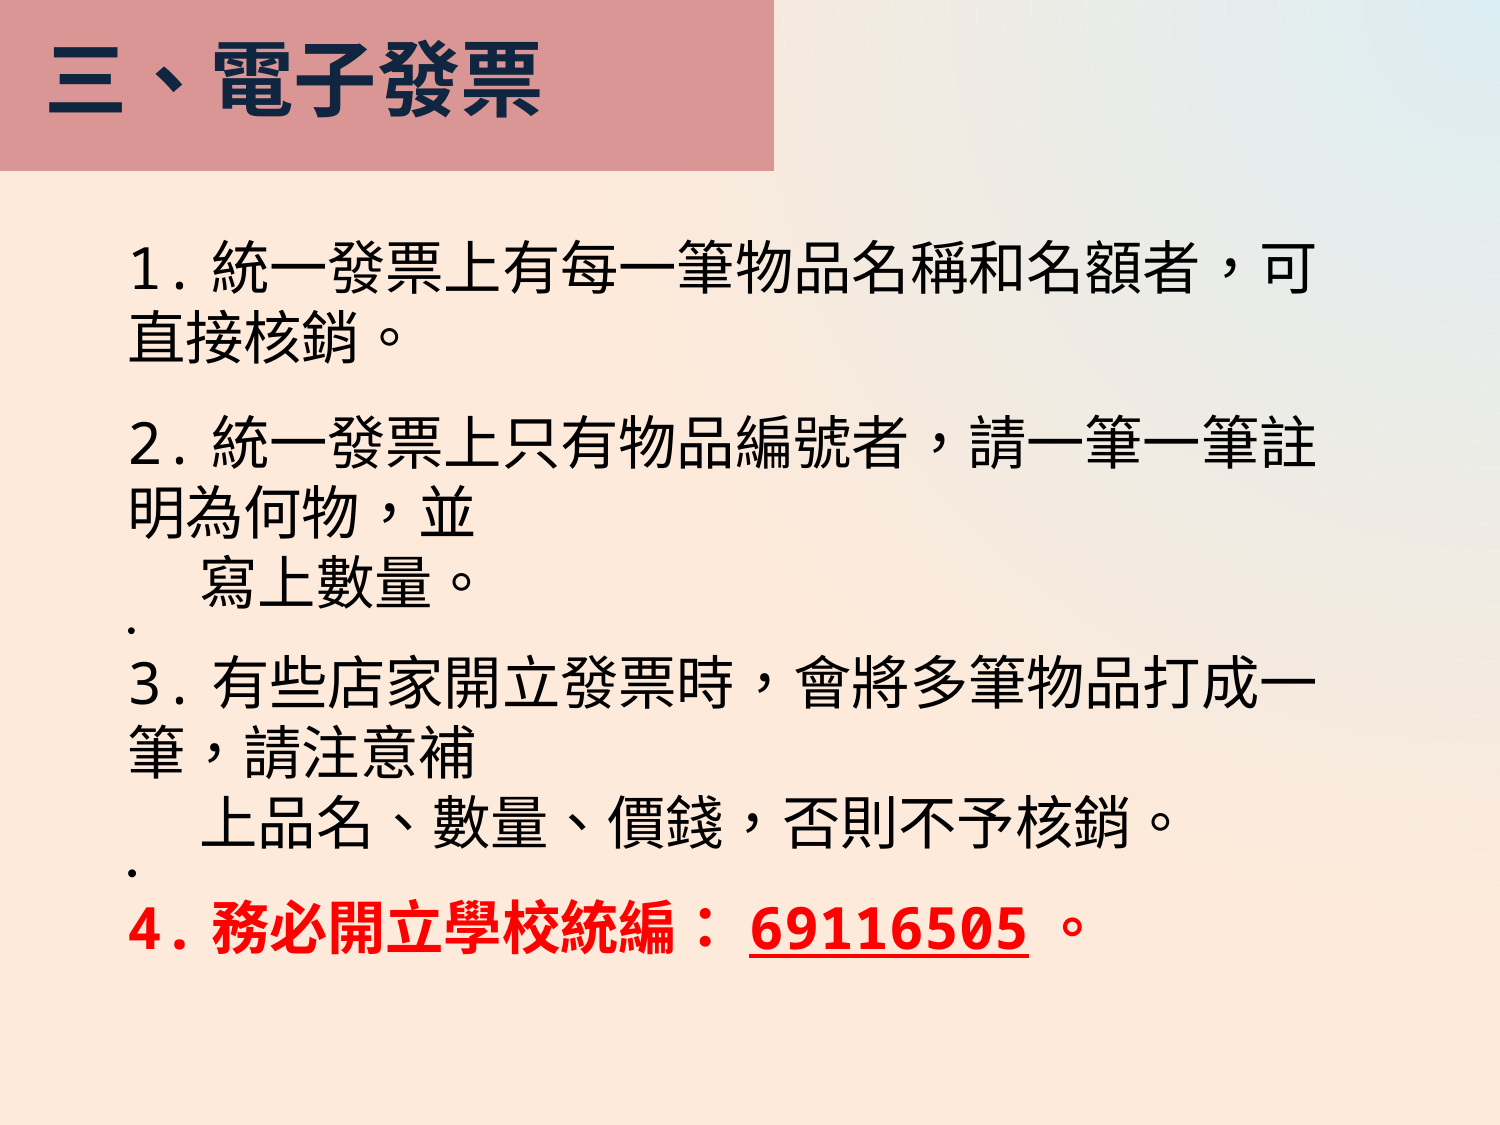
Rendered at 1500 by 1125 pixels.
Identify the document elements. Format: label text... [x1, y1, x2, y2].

text_box 1.統一發票上有每一筆物品名稱和名額者，可直接核銷。 2.統一發票上只有物品編號者，請一筆一筆註明為何物，並 寫上數量。 3.有些店家開立發票時，會將多筆物品打成一筆，請注意補 上品名、數量、價錢，否則不予核銷。 4.務必開立學校統編：69116505。 [112, 224, 1352, 1014]
text_box 三、電子發票 [29, 19, 559, 134]
text_box [0, 0, 774, 171]
